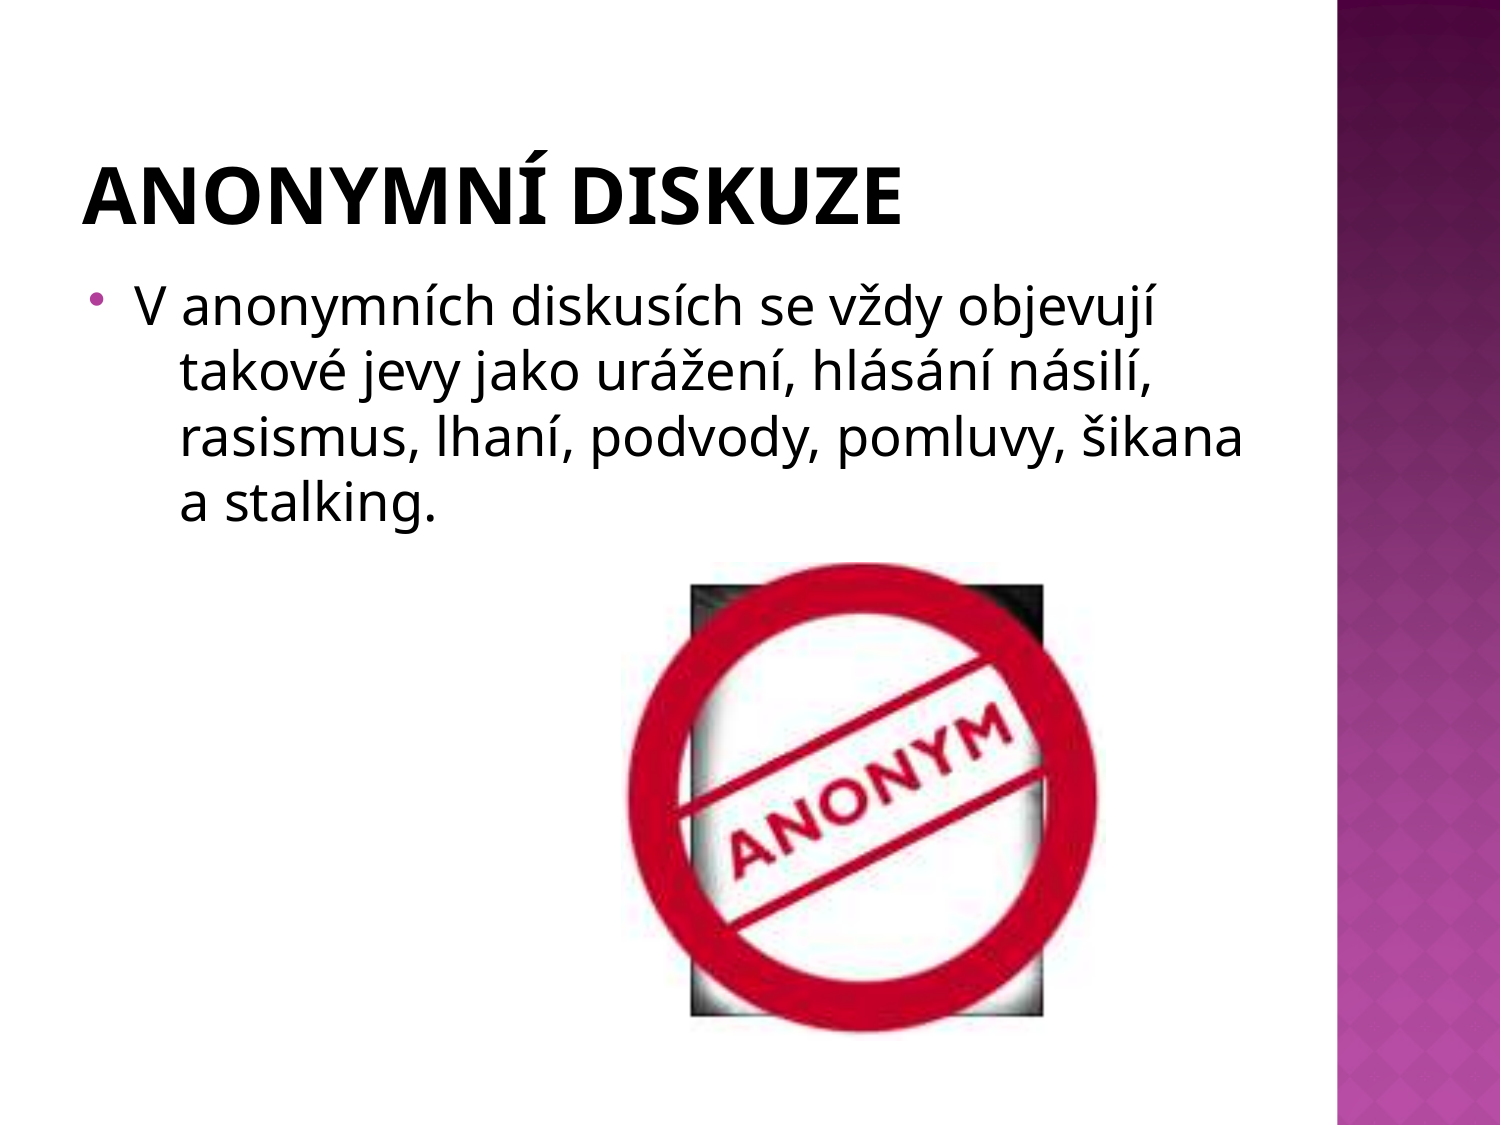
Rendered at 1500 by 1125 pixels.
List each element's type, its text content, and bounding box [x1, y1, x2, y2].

picture [621, 562, 1106, 1042]
list V anonymních diskusích se vždy objevují takové jevy jako urážení, hlásání násilí, rasismus, lhaní, podvody, pomluvy, šikana a stalking. [75, 264, 1263, 1060]
title Anonymní diskuze [75, 52, 1263, 240]
